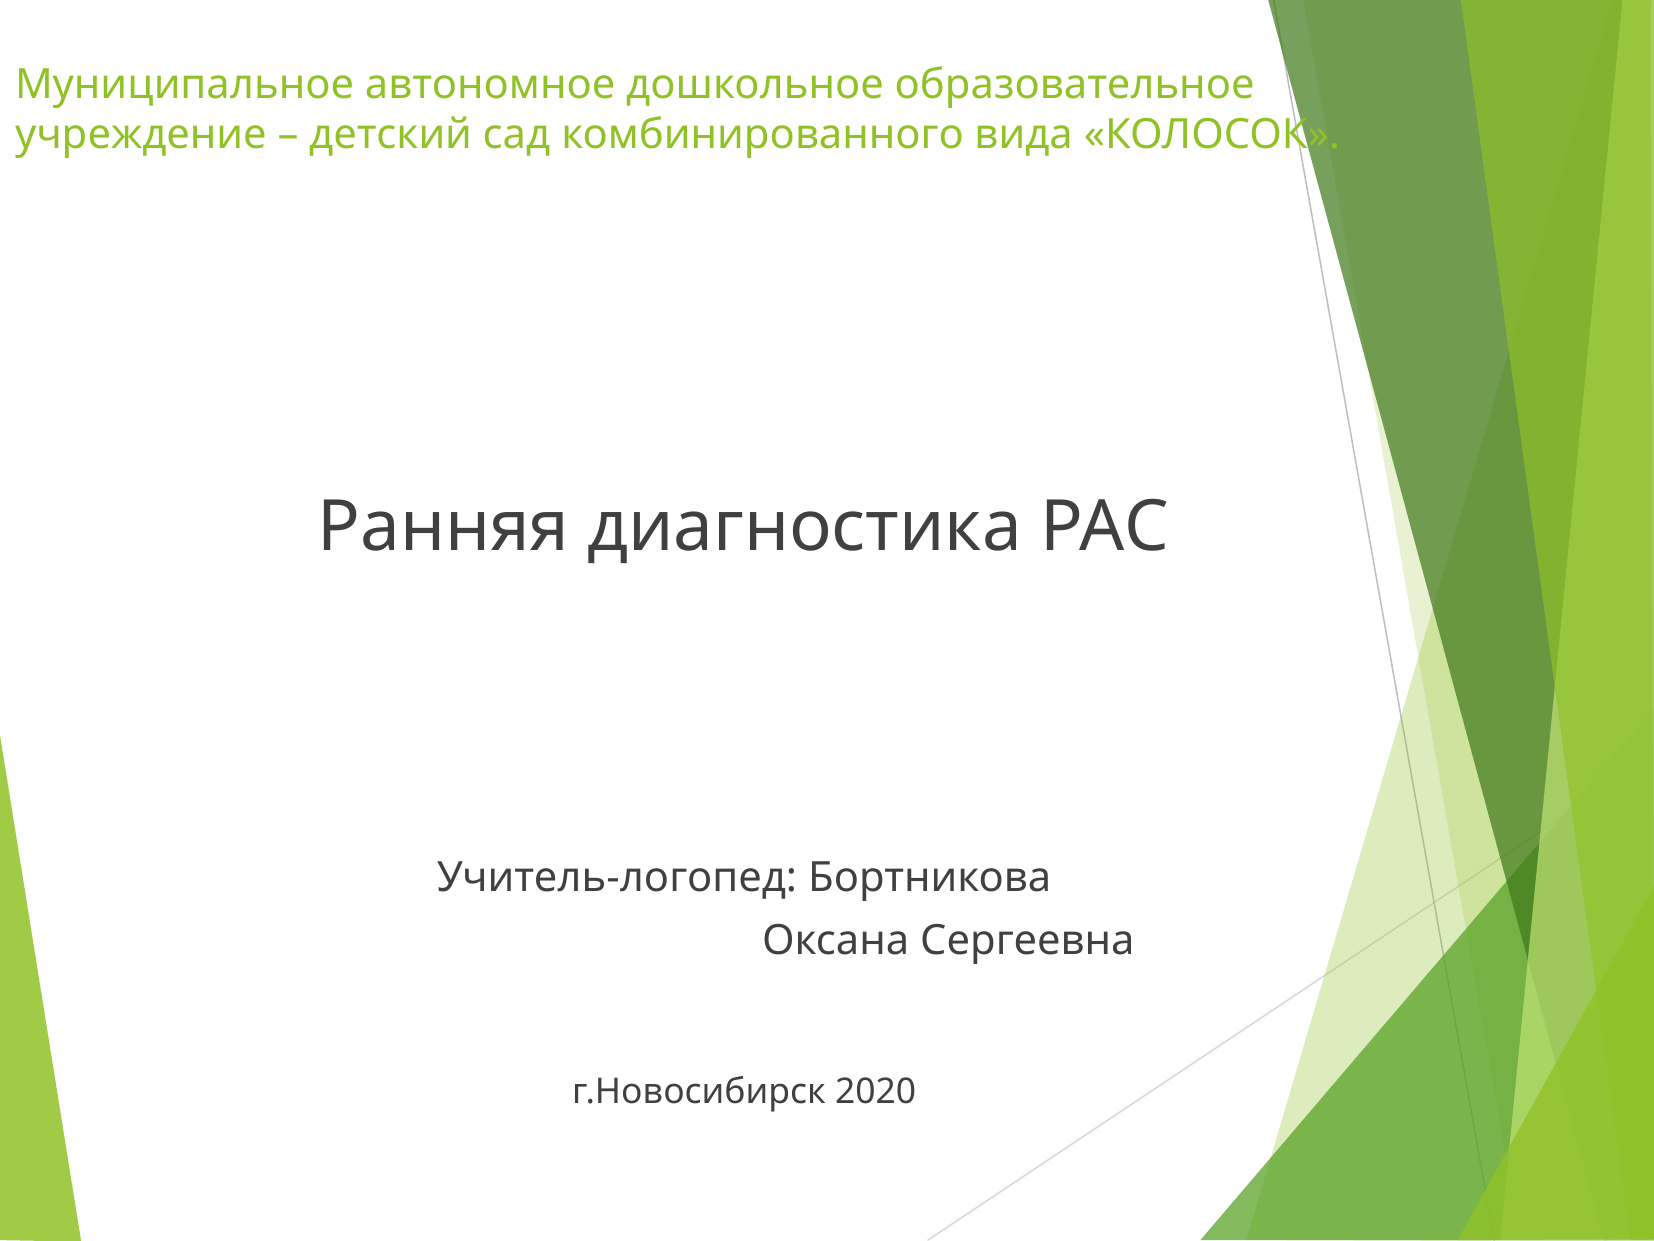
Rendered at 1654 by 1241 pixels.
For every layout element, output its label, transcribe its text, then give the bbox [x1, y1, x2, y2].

list Ранняя диагностика РАС Учитель-логопед: Бортникова Оксана Сергеевна г.Новосибирск 2020 [0, 290, 1489, 1109]
title Муниципальное автономное дошкольное образовательное учреждение – детский сад комбинированного вида «КОЛОСОК». [0, 49, 1489, 257]
